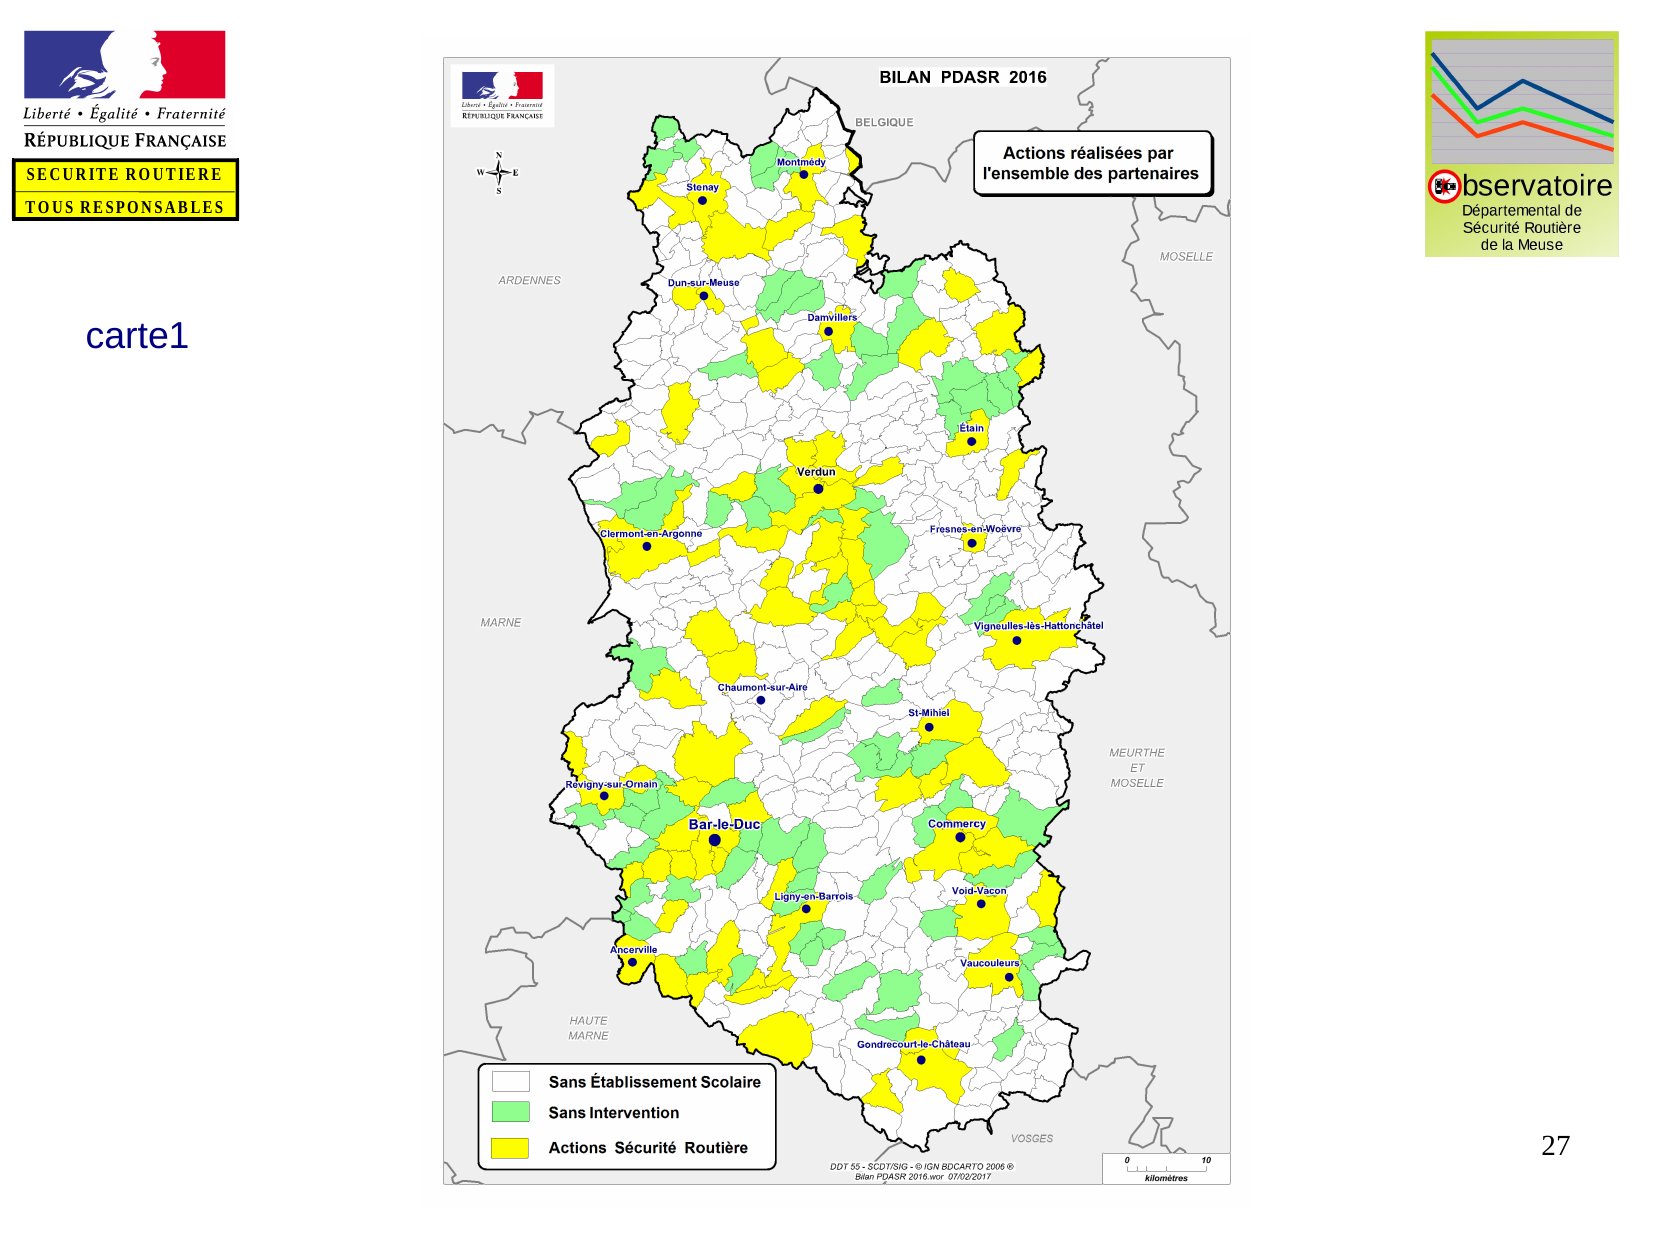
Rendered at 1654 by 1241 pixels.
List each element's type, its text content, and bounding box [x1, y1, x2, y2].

picture [421, 35, 1252, 1209]
picture [1425, 31, 1619, 257]
picture [11, 26, 240, 225]
text_box carte1 [70, 307, 249, 364]
